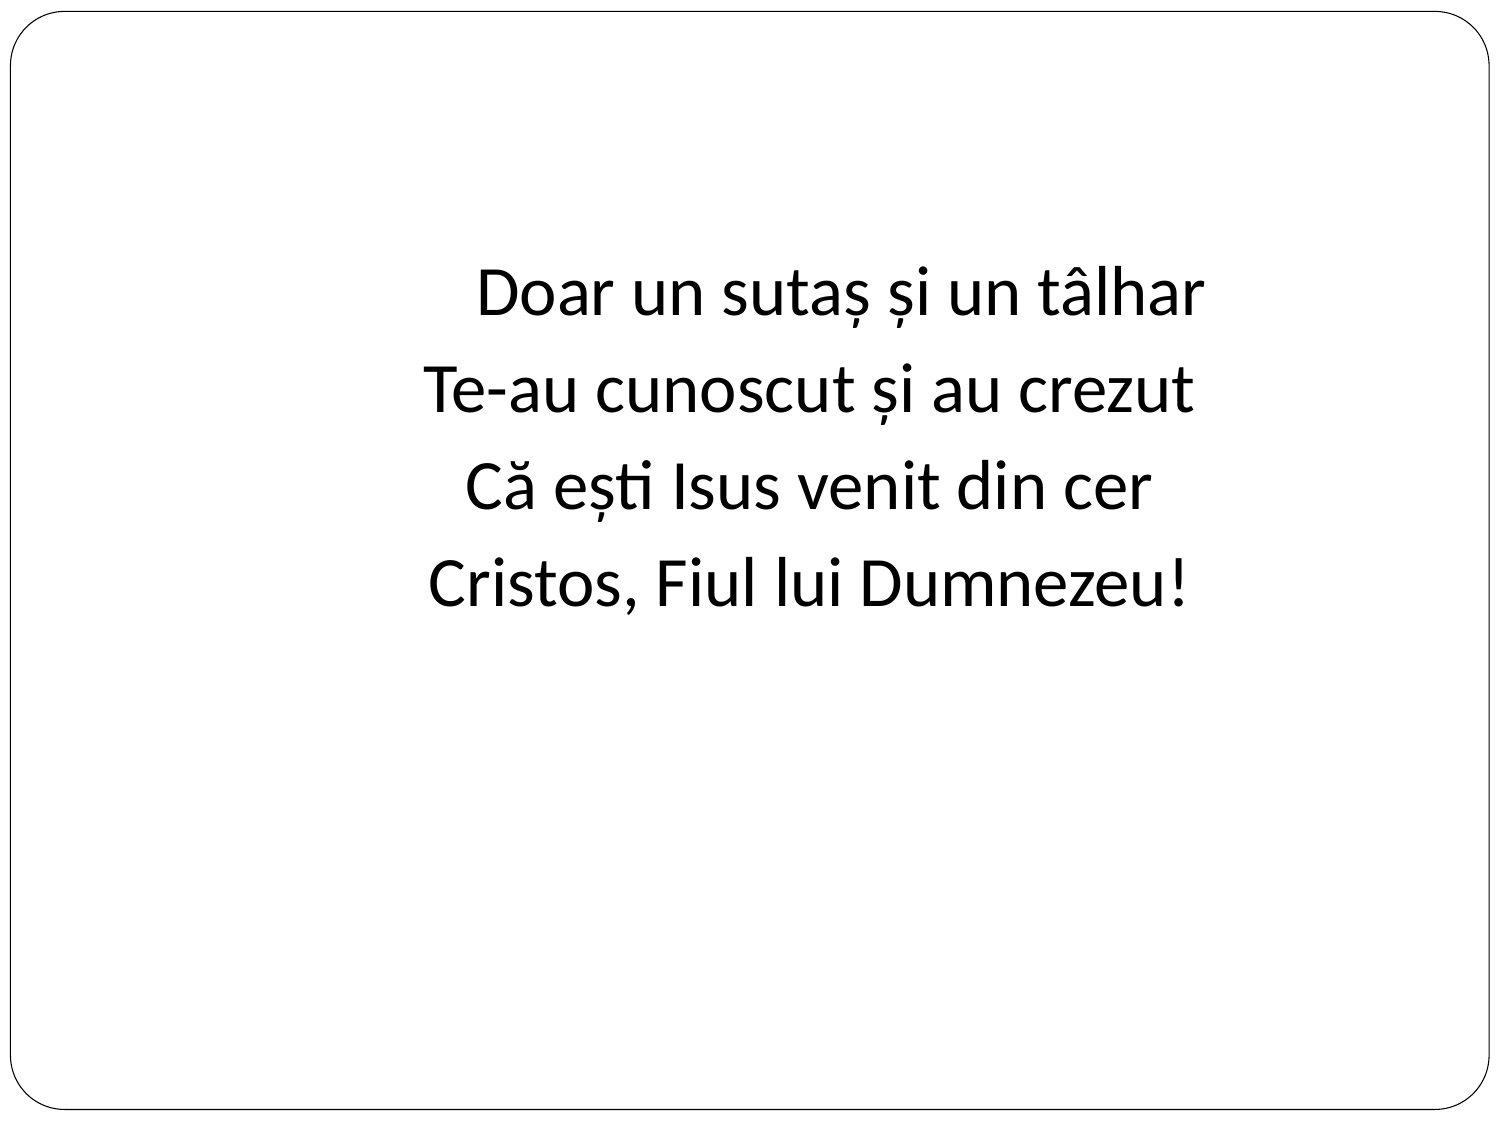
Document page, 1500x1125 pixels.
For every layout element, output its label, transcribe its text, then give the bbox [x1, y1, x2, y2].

list Doar un sutaş şi un tâlhar Te-au cunoscut şi au crezut Că eşti Isus venit din cer Cristos, Fiul lui Dumnezeu! [150, 237, 1426, 988]
